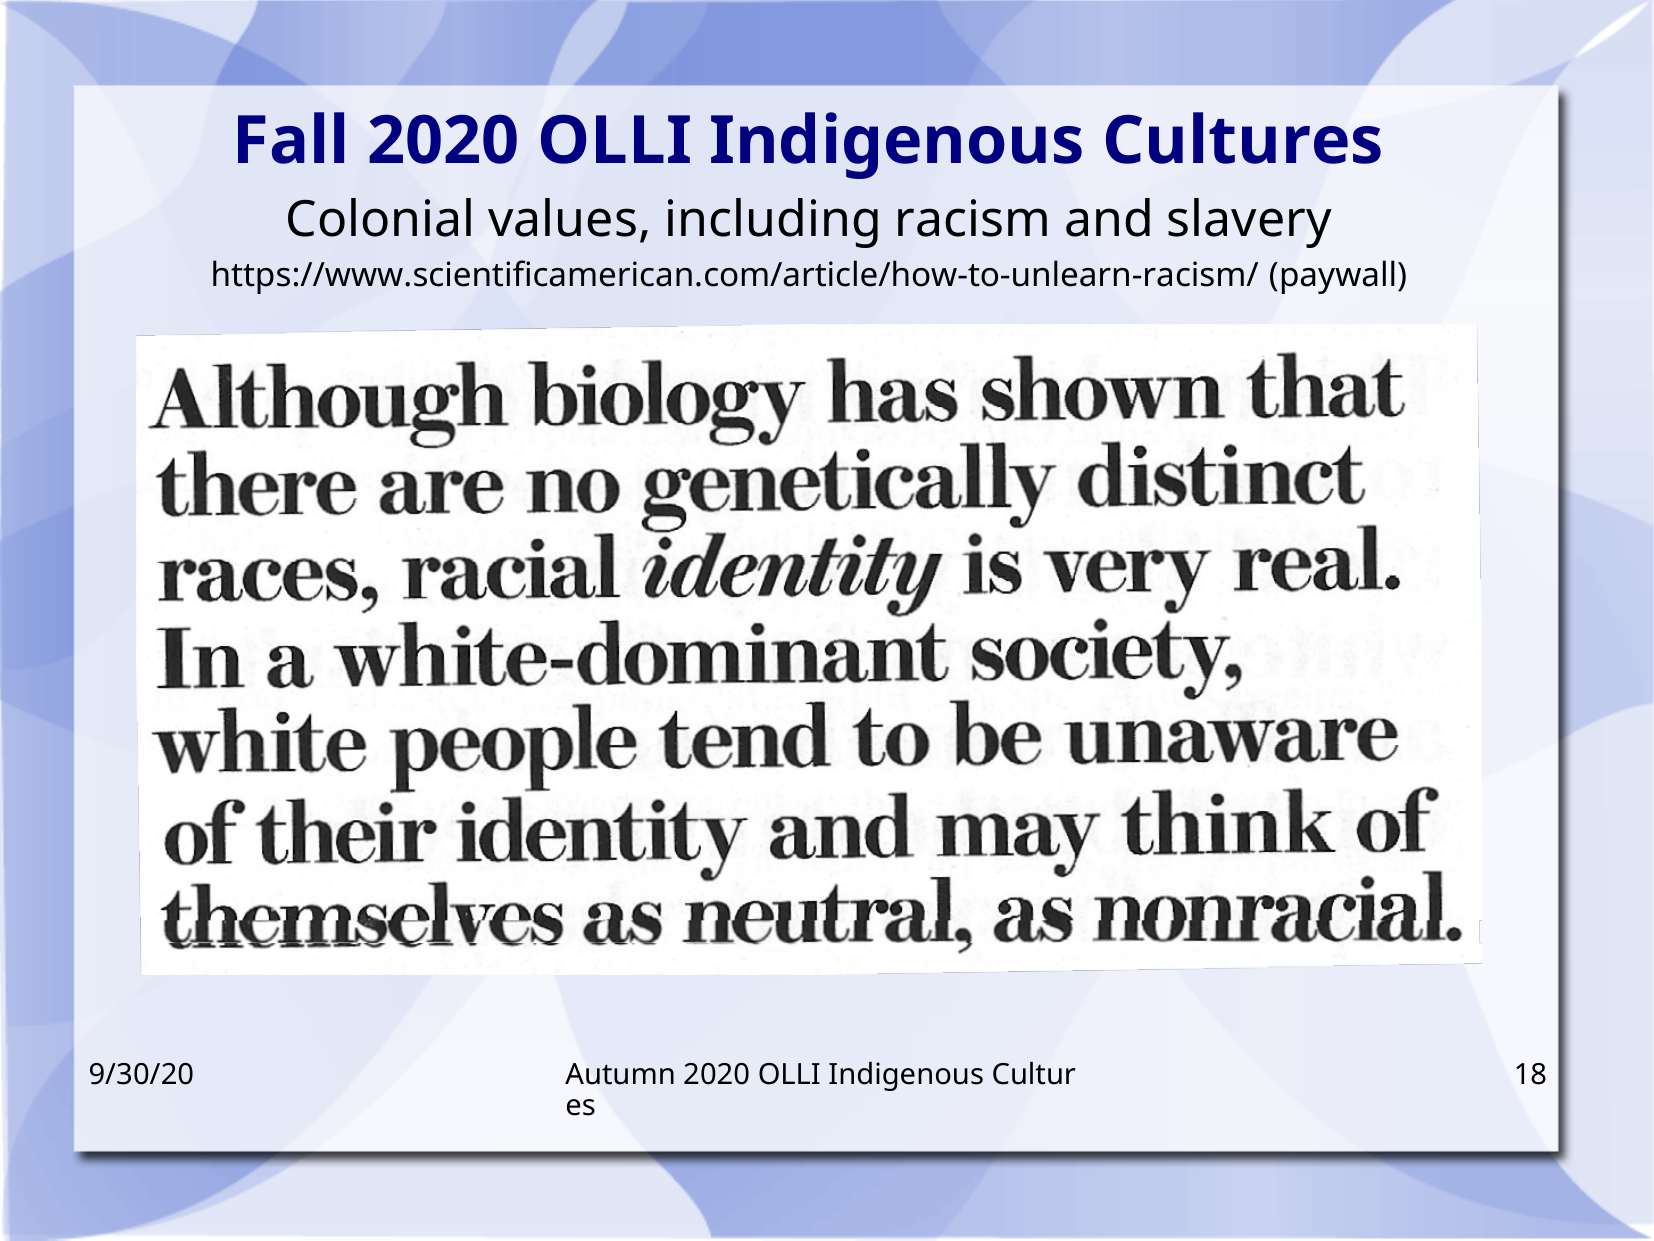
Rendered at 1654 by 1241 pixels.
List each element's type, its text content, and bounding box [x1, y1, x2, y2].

title Fall 2020 OLLI Indigenous Cultures Colonial values, including racism and slavery https://www.scientificamerican.com/article/how-to-unlearn-racism/ (paywall) [82, 90, 1536, 298]
picture [0, 0, 1654, 1241]
